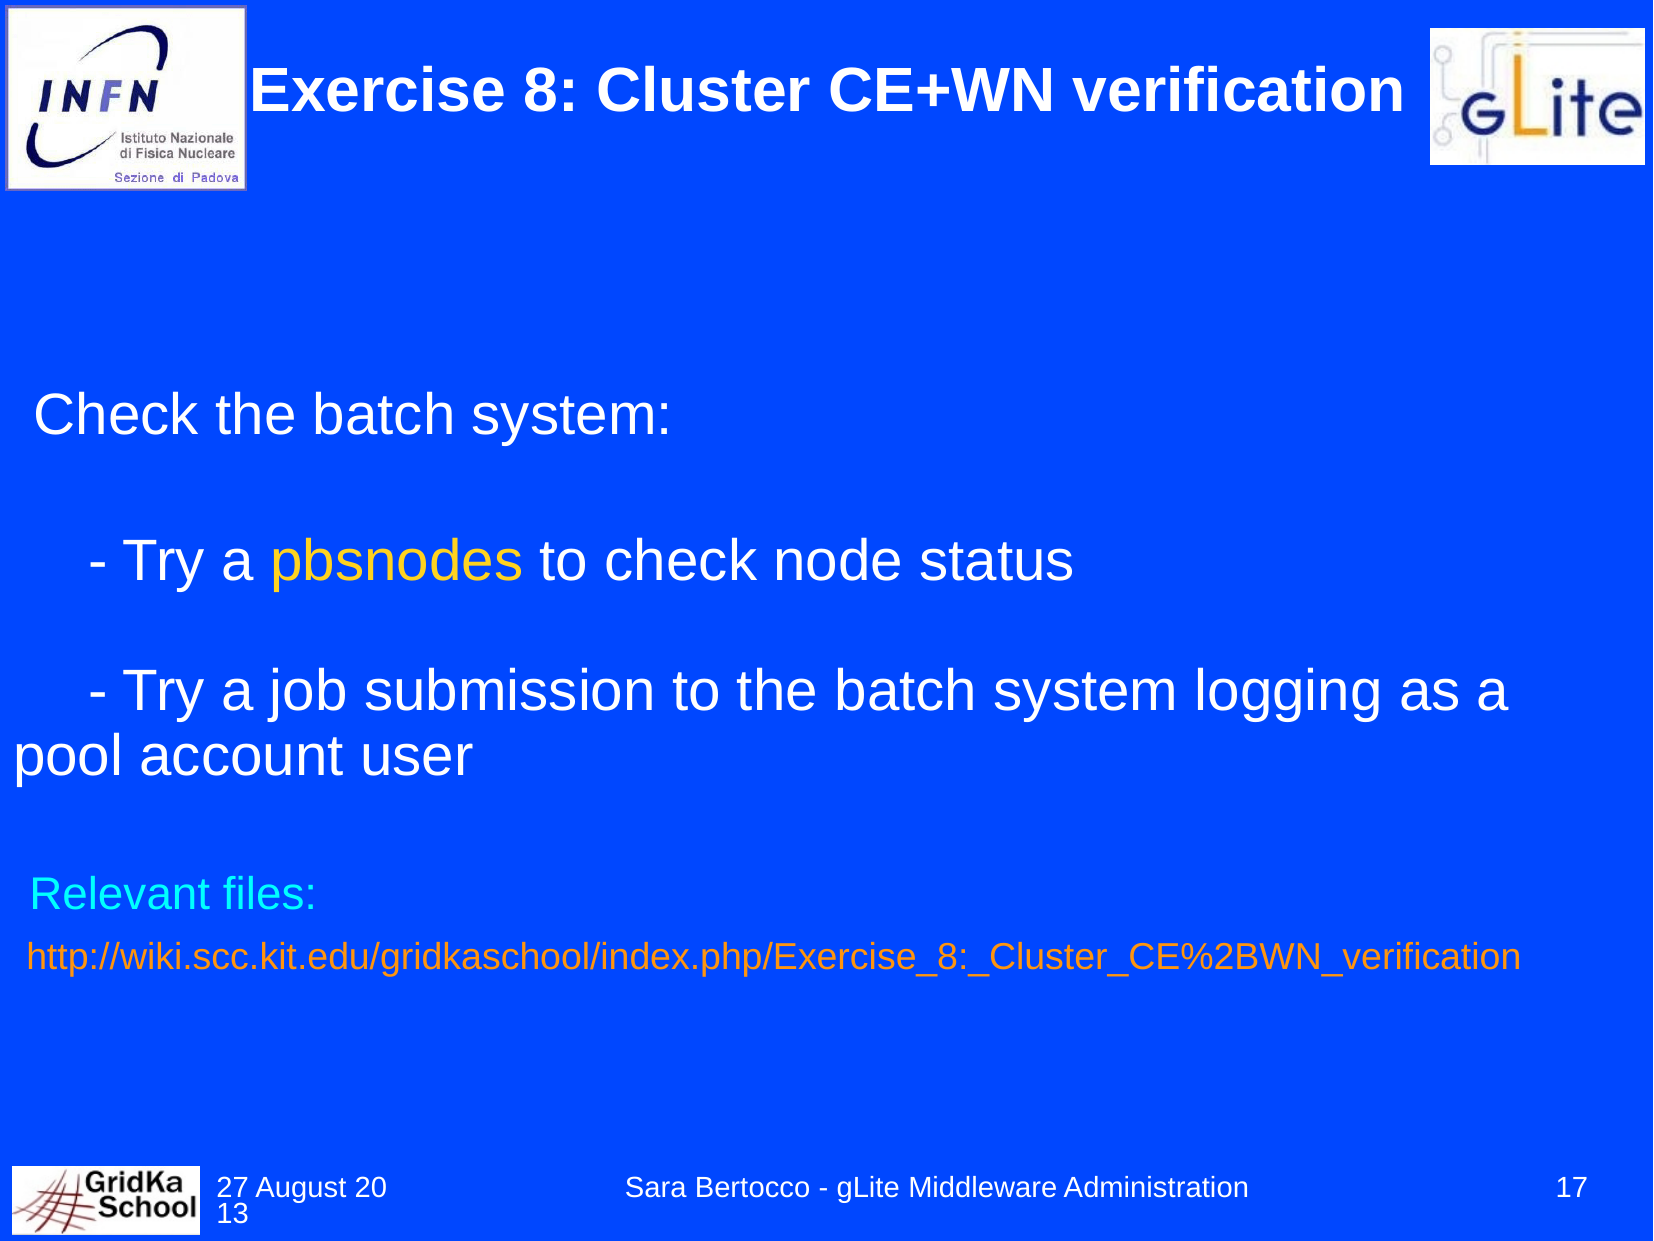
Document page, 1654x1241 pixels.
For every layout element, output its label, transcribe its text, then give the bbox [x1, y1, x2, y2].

picture [12, 1166, 200, 1235]
picture [1430, 28, 1645, 165]
text_box Check the batch system: - Try a pbsnodes to check node status - Try a job submission to the batch system logging as a pool account user Relevant files: http://wiki.scc.kit.edu/gridkaschool/index.php/Exercise_8:_Cluster_CE%2BWN_verification [0, 374, 1594, 985]
title Exercise 8: Cluster CE+WN verification [0, 0, 1645, 181]
picture [5, 5, 247, 191]
